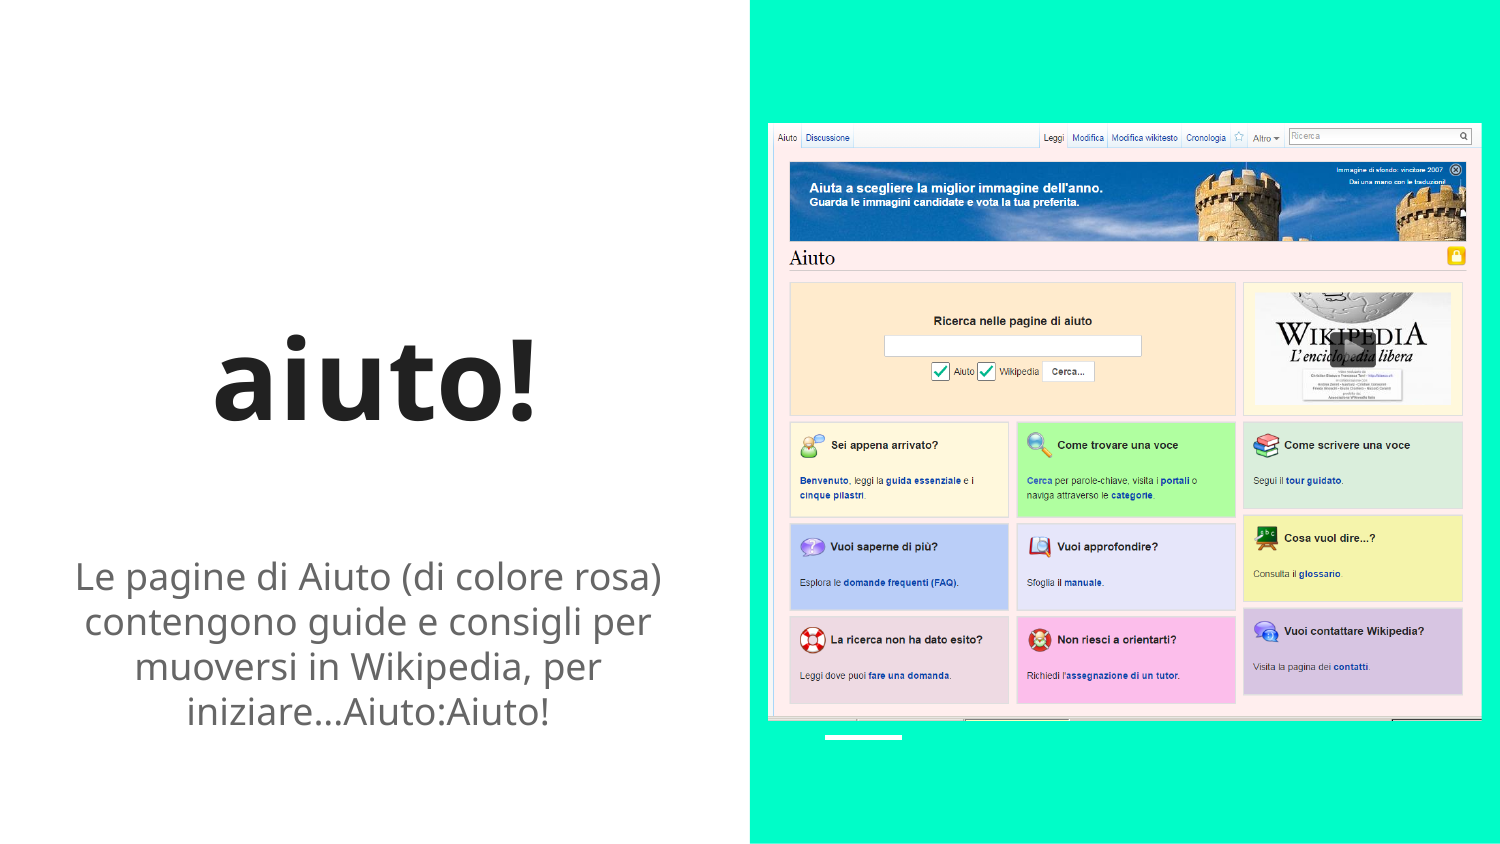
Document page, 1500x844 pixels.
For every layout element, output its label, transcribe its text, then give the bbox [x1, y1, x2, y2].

picture [768, 123, 1482, 721]
title aiuto! [43, 177, 708, 458]
subtitle Le pagine di Aiuto (di colore rosa) contengono guide e consigli per muoversi in Wikipedia, per iniziare...Aiuto:Aiuto! [11, 466, 726, 748]
